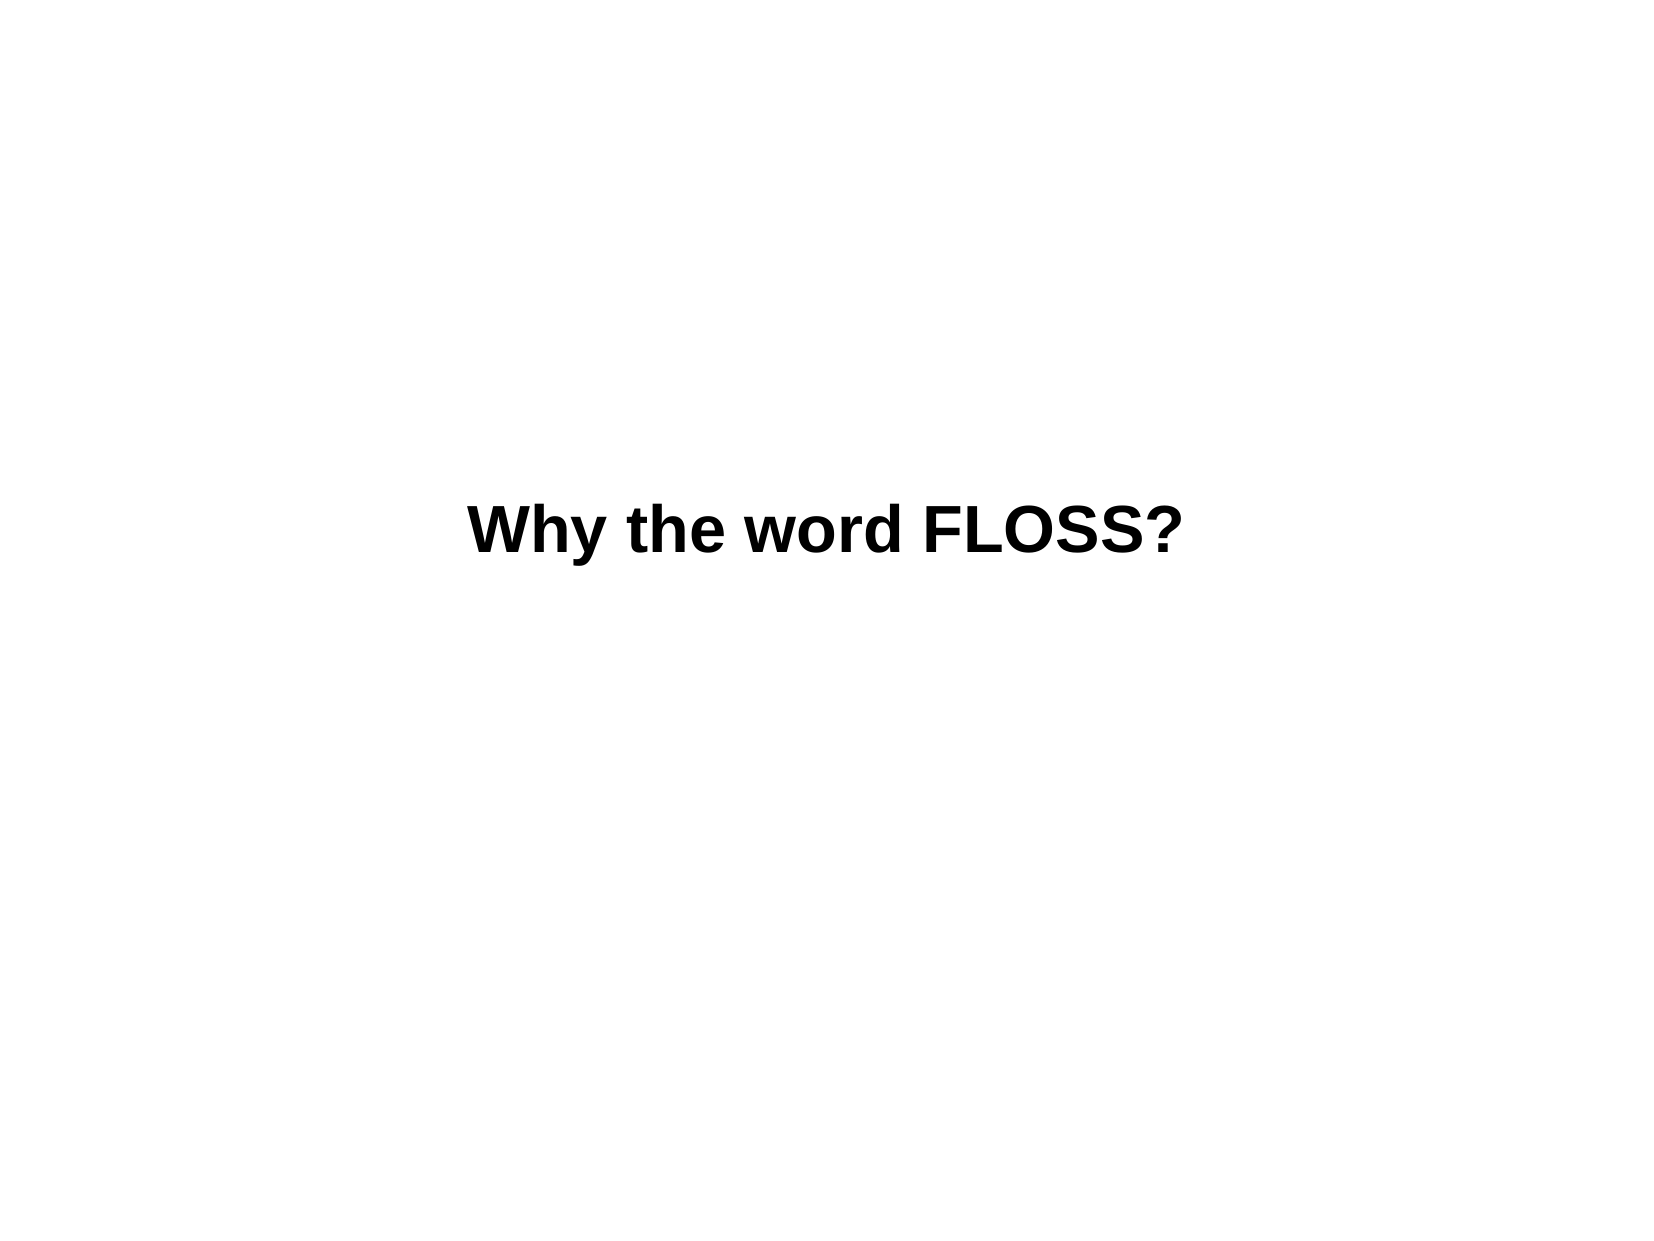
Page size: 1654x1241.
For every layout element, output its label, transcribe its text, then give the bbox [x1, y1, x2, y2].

subtitle Why the word FLOSS? [82, 49, 1571, 1010]
